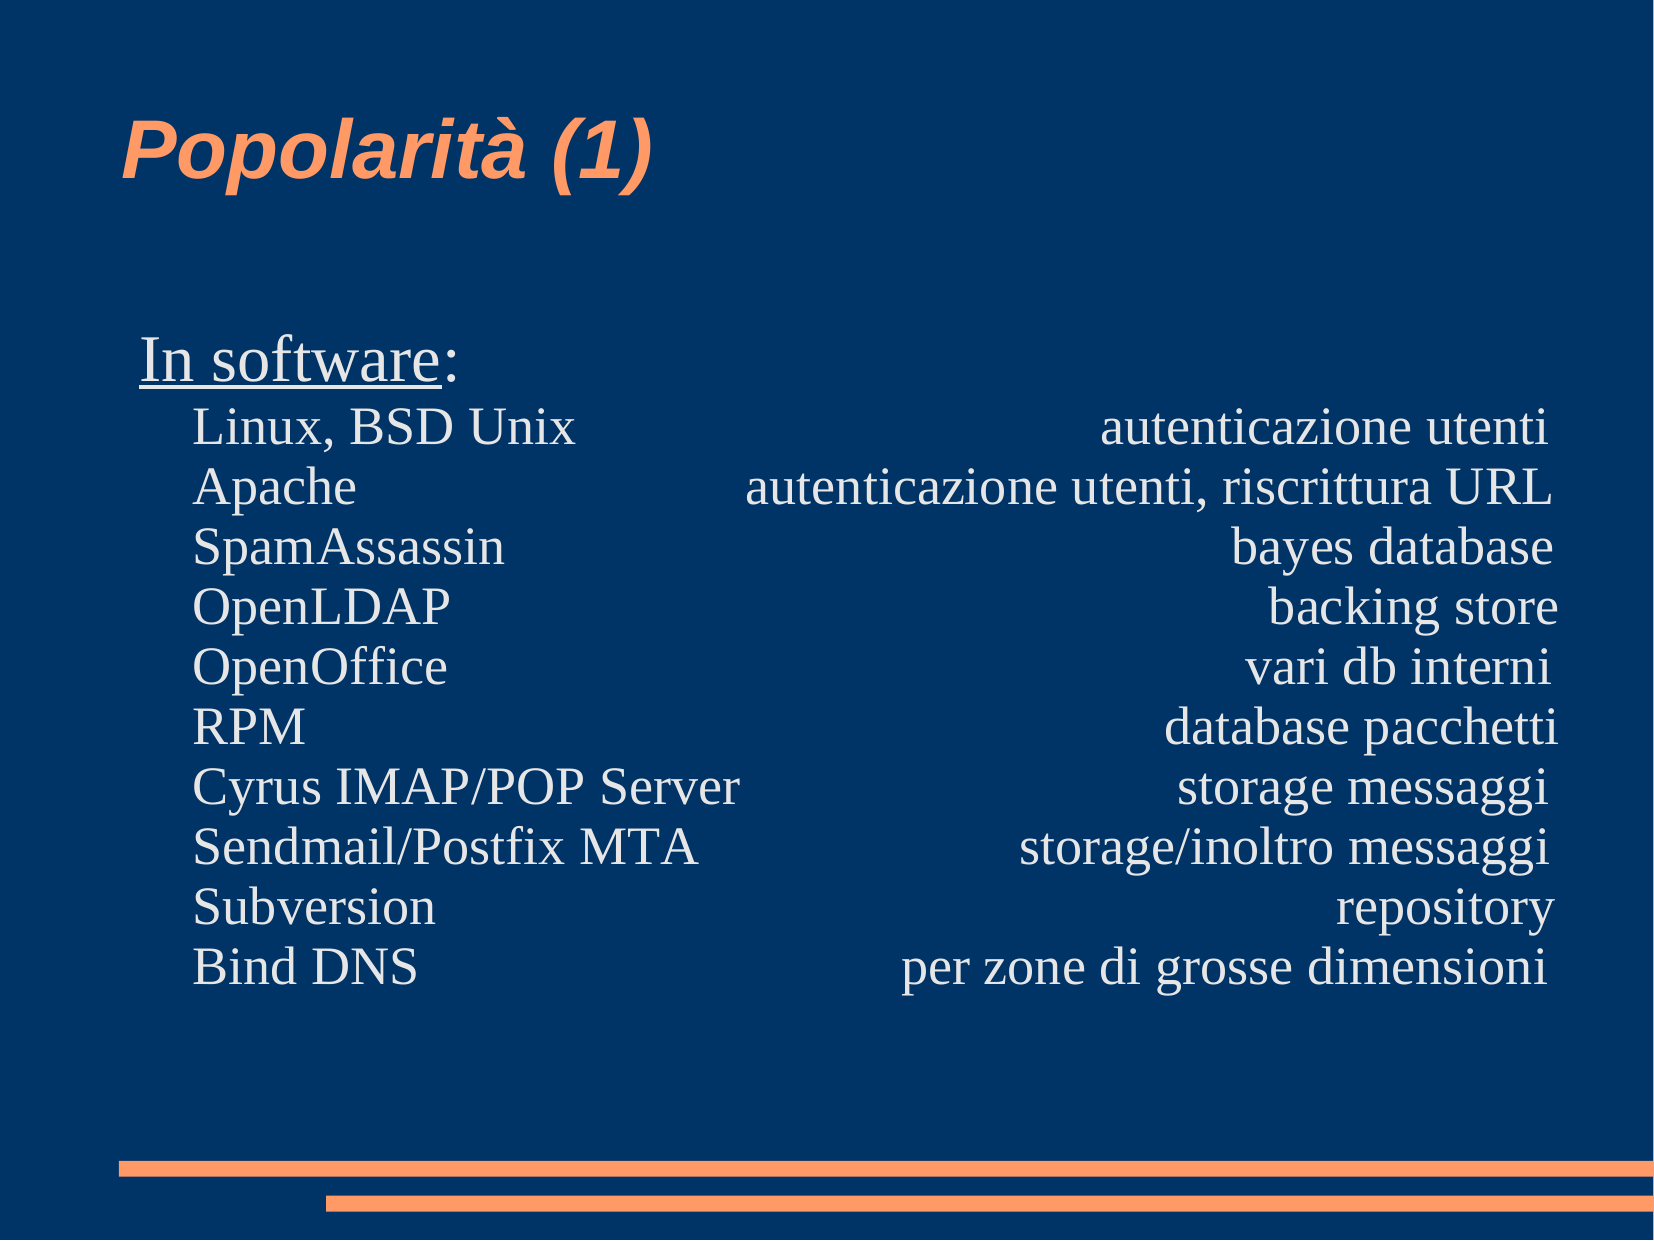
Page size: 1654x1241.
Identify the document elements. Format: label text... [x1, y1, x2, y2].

list In software: Linux, BSD Unix autenticazione utenti Apache autenticazione utenti, riscrittura URL SpamAssassin bayes database OpenLDAP backing store OpenOffice vari db interni RPM database pacchetti Cyrus IMAP/POP Server storage messaggi Sendmail/Postfix MTA storage/inoltro messaggi Subversion repository Bind DNS per zone di grosse dimensioni [121, 322, 1561, 1132]
title Popolarità (1) [121, 46, 1534, 254]
